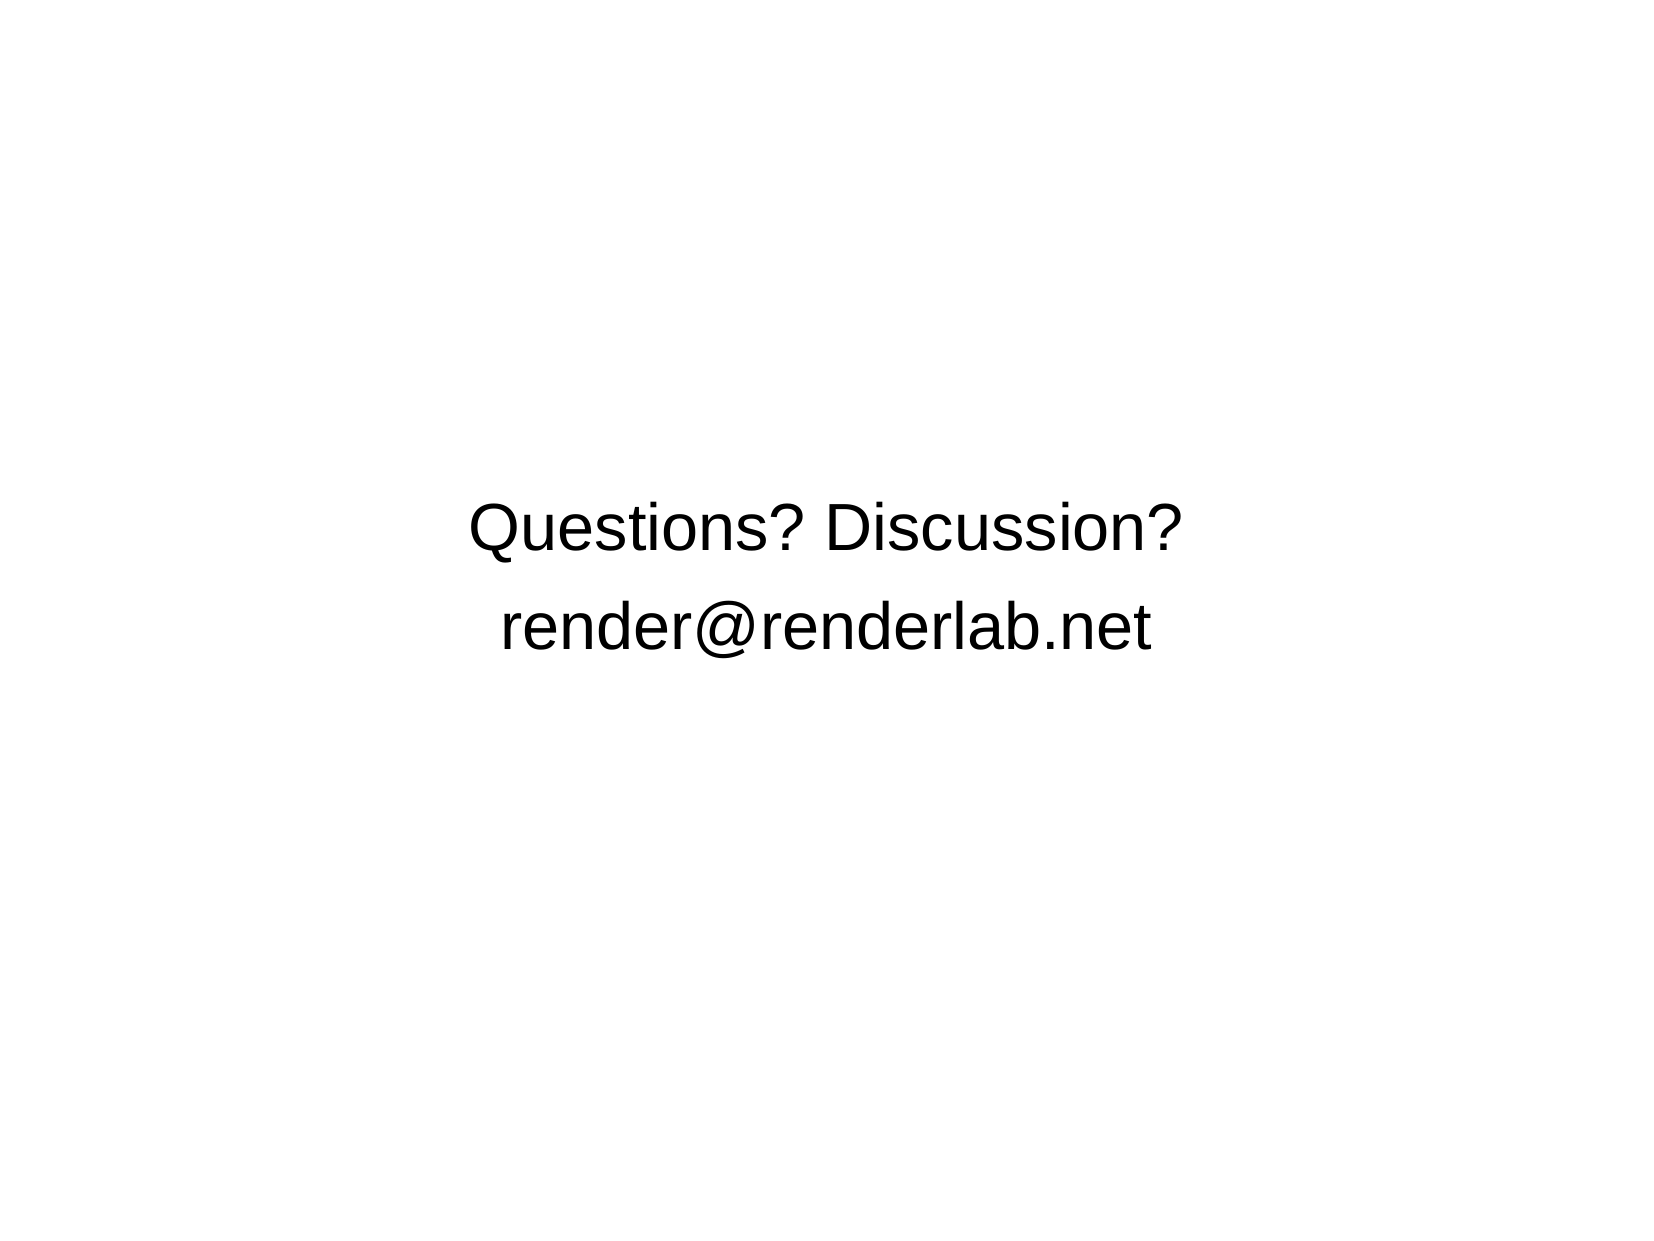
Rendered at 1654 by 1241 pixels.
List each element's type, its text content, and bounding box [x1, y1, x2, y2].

subtitle Questions? Discussion? render@renderlab.net [82, 56, 1571, 1102]
